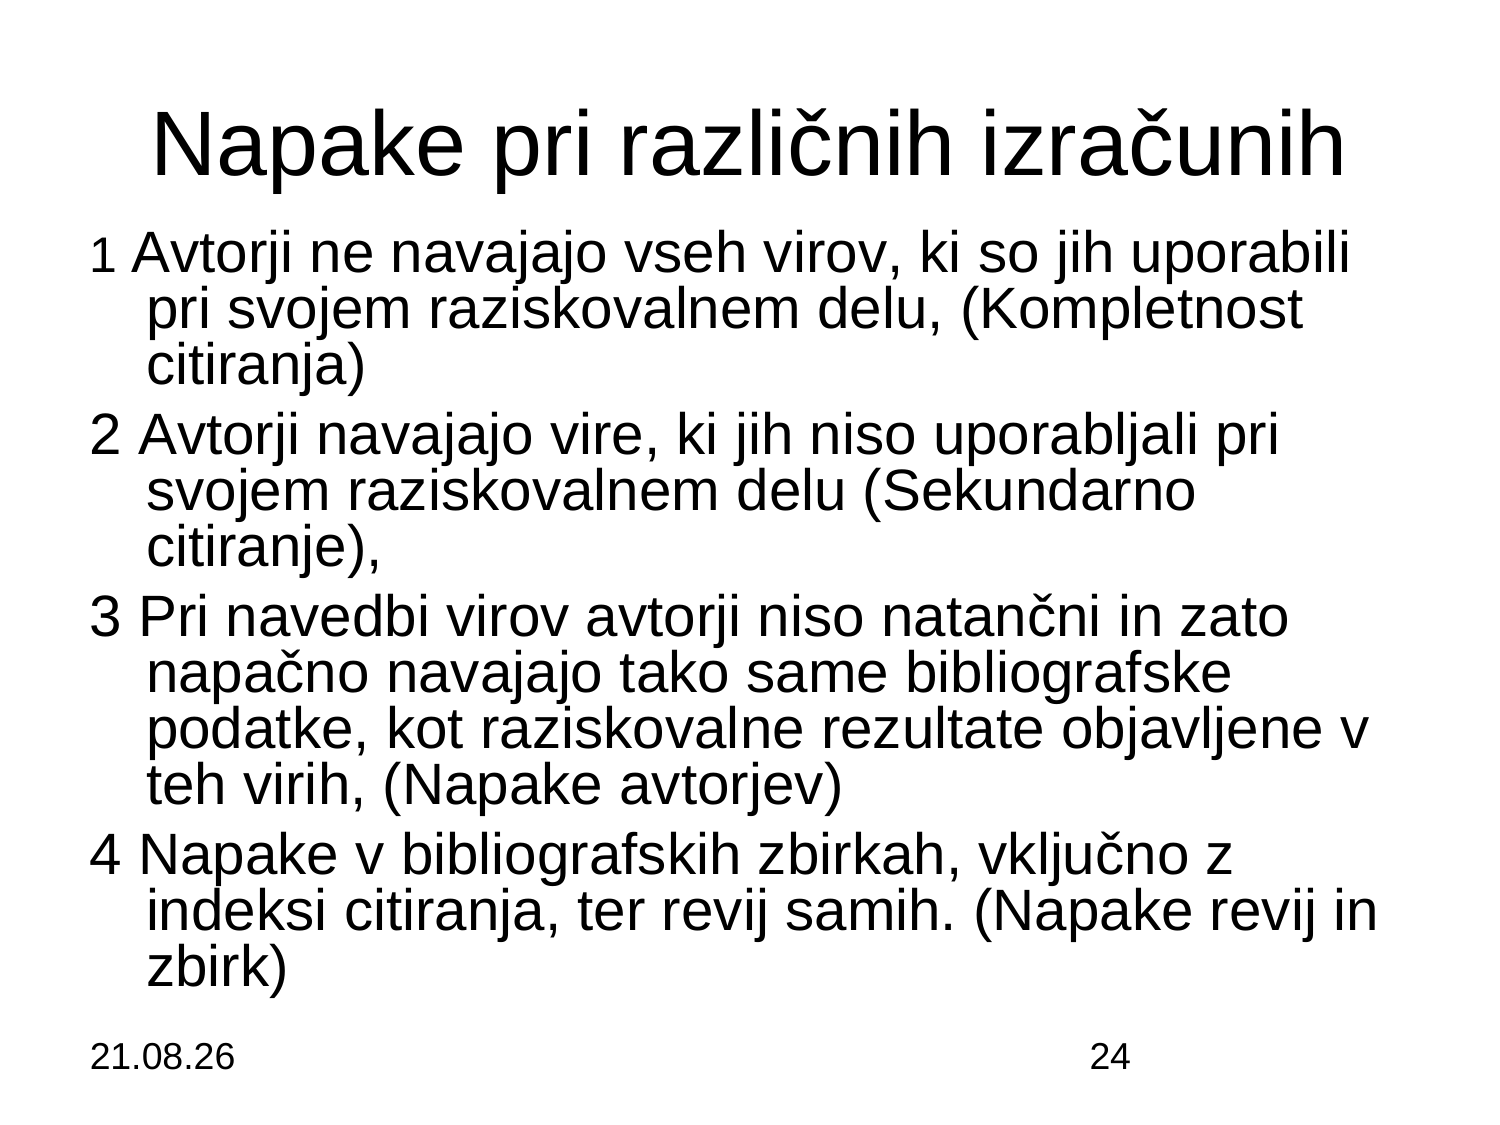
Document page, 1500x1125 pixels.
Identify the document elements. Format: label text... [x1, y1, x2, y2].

list 1 Avtorji ne navajajo vseh virov, ki so jih uporabili pri svojem raziskovalnem delu, (Kompletnost citiranja) 2 Avtorji navajajo vire, ki jih niso uporabljali pri svojem raziskovalnem delu (Sekundarno citiranje), 3 Pri navedbi virov avtorji niso natančni in zato napačno navajajo tako same bibliografske podatke, kot raziskovalne rezultate objavljene v teh virih, (Napake avtorjev) 4 Napake v bibliografskih zbirkah, vključno z indeksi citiranja, ter revij samih. (Napake revij in zbirk) [75, 220, 1426, 1035]
title Napake pri različnih izračunih [75, 45, 1426, 220]
